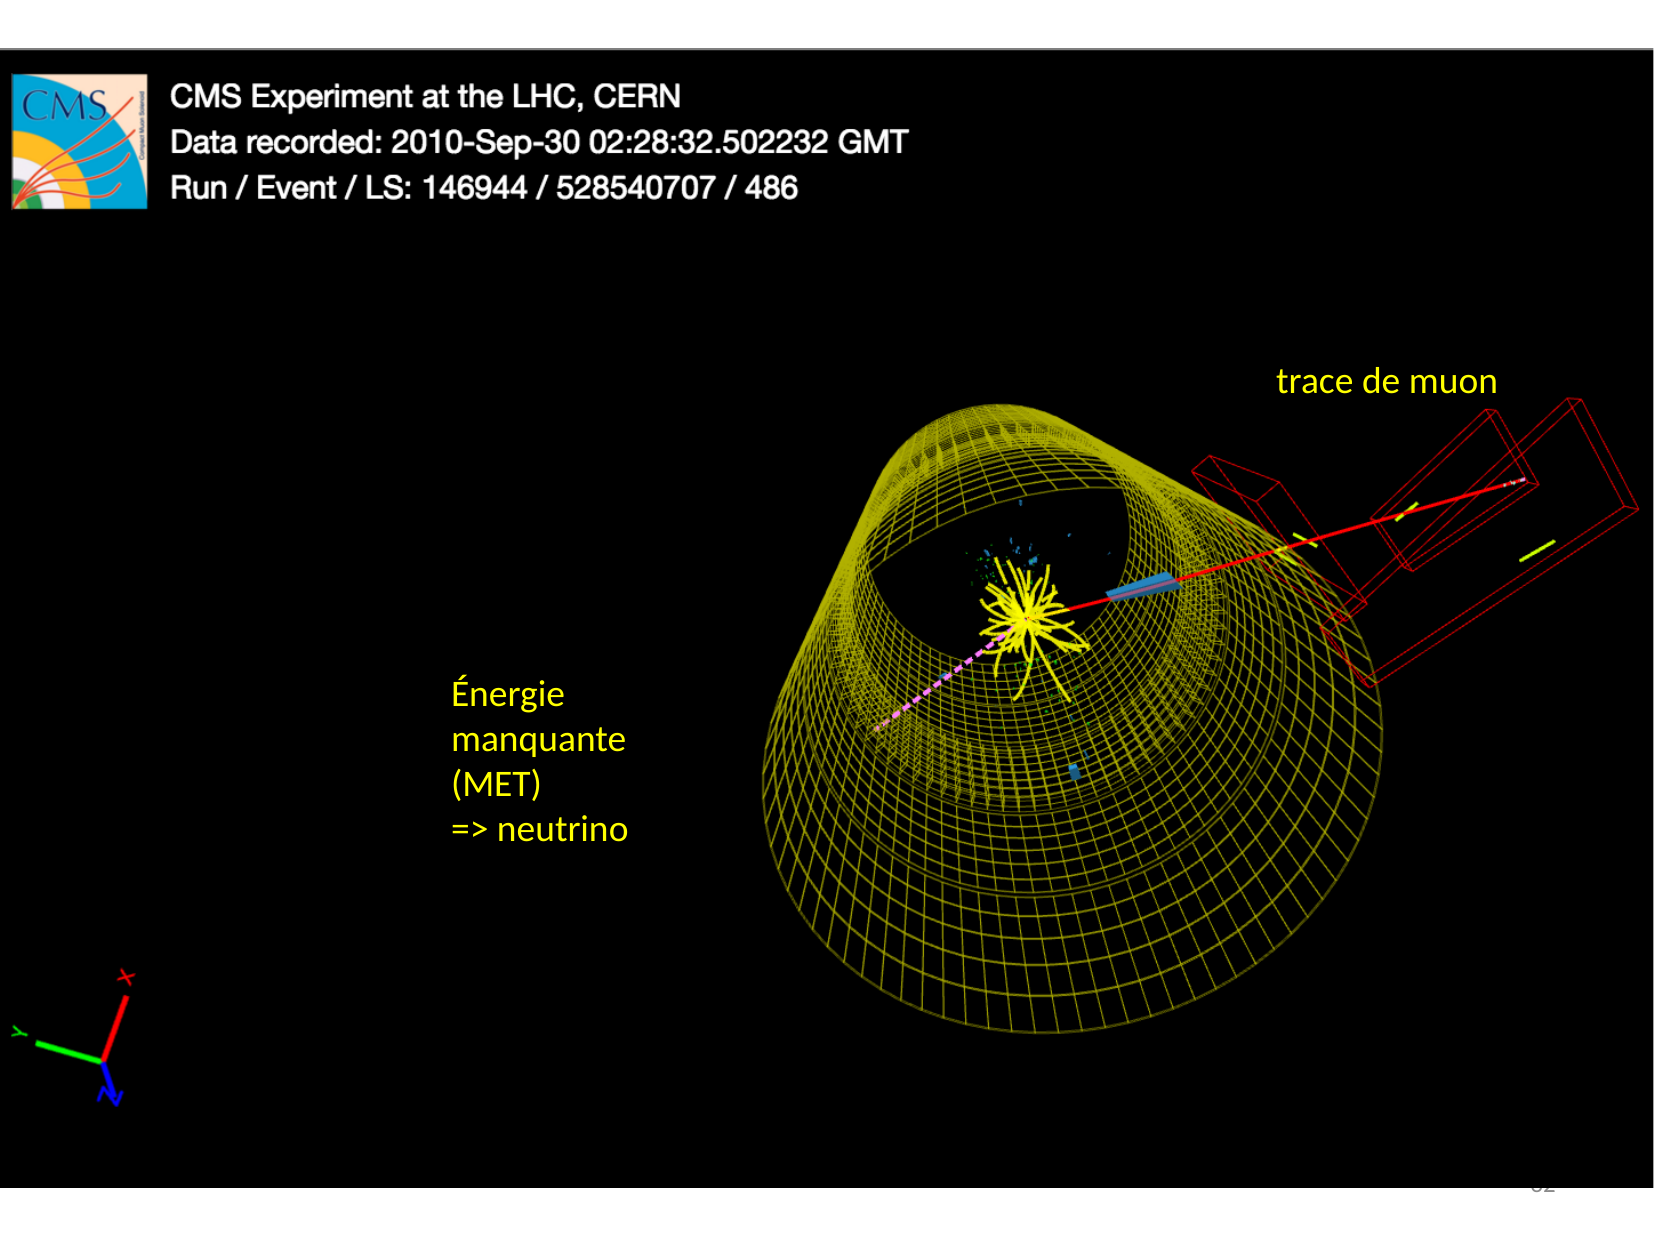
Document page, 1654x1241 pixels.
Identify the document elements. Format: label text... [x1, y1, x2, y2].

picture [0, 48, 1654, 1188]
text_box trace de muon [1261, 348, 1539, 409]
text_box Énergie manquante (MET) => neutrino [436, 661, 714, 857]
slide_number <numéro> [1185, 1188, 1571, 1216]
